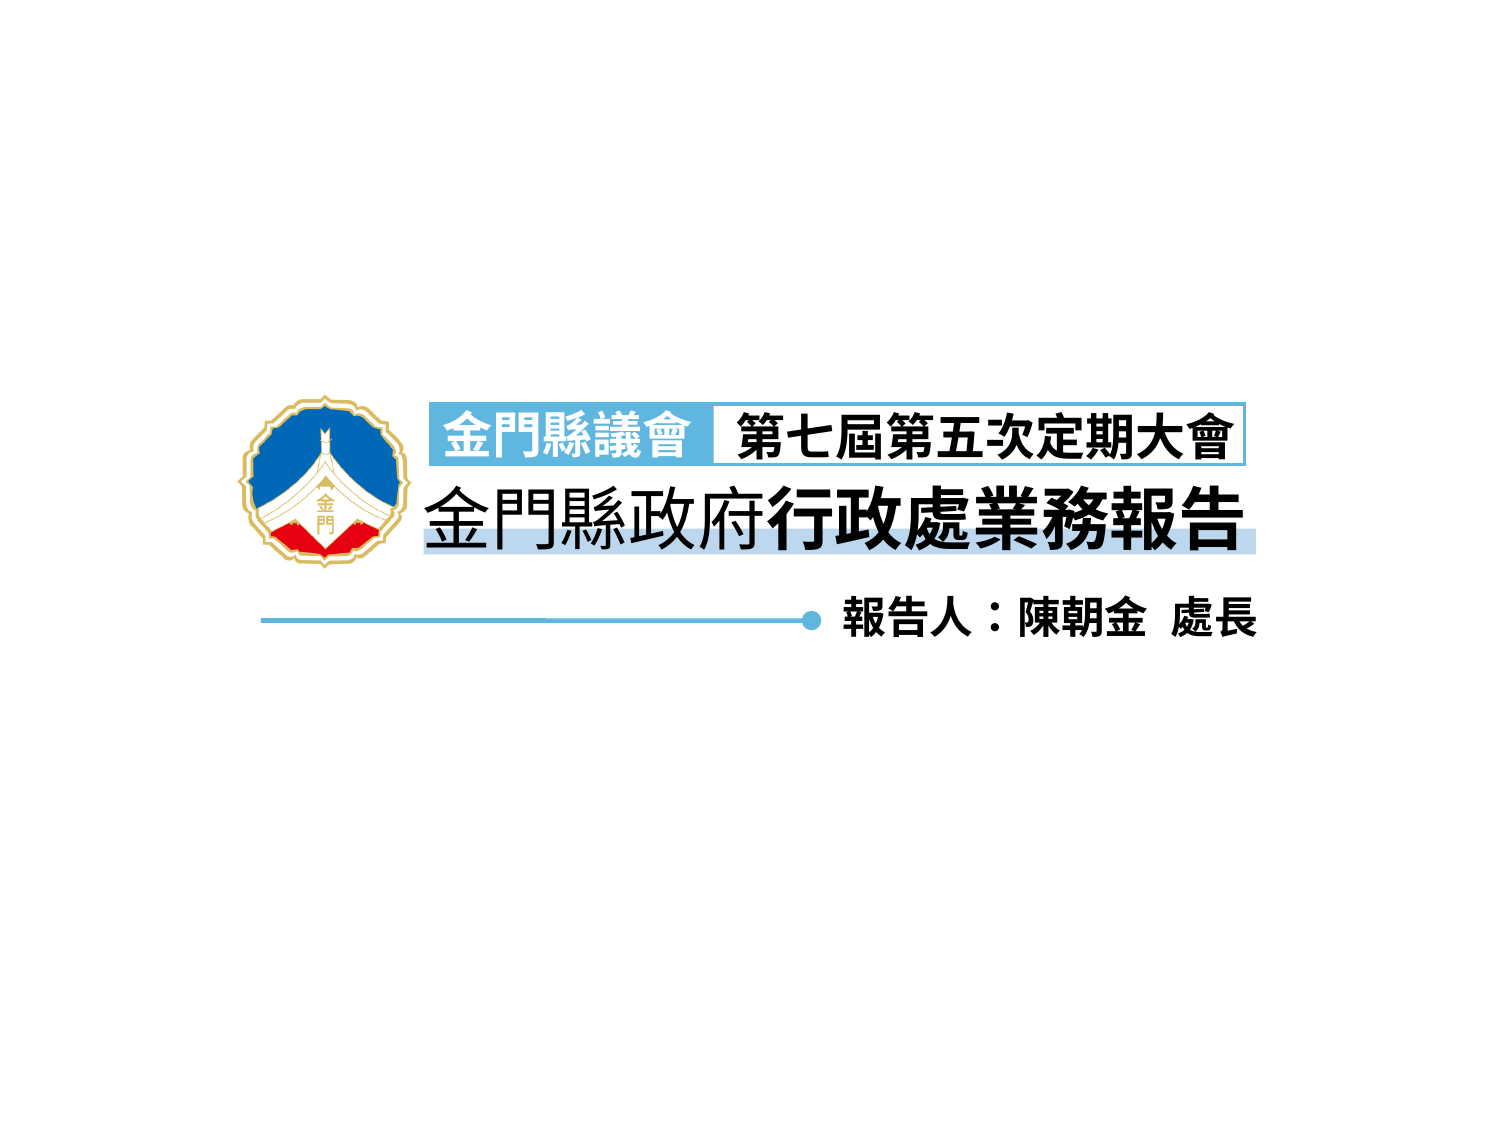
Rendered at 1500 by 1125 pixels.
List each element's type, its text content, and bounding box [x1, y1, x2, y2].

text_box 報告人：陳朝金 處長 [827, 581, 1323, 650]
picture [166, 376, 457, 594]
text_box [801, 610, 822, 631]
text_box [708, 406, 714, 463]
text_box 金門縣議會 [457, 396, 708, 467]
text_box 第七屆第五次定期大會 [721, 397, 1251, 467]
text_box 金門縣政府行政處業務報告 [457, 467, 1306, 566]
